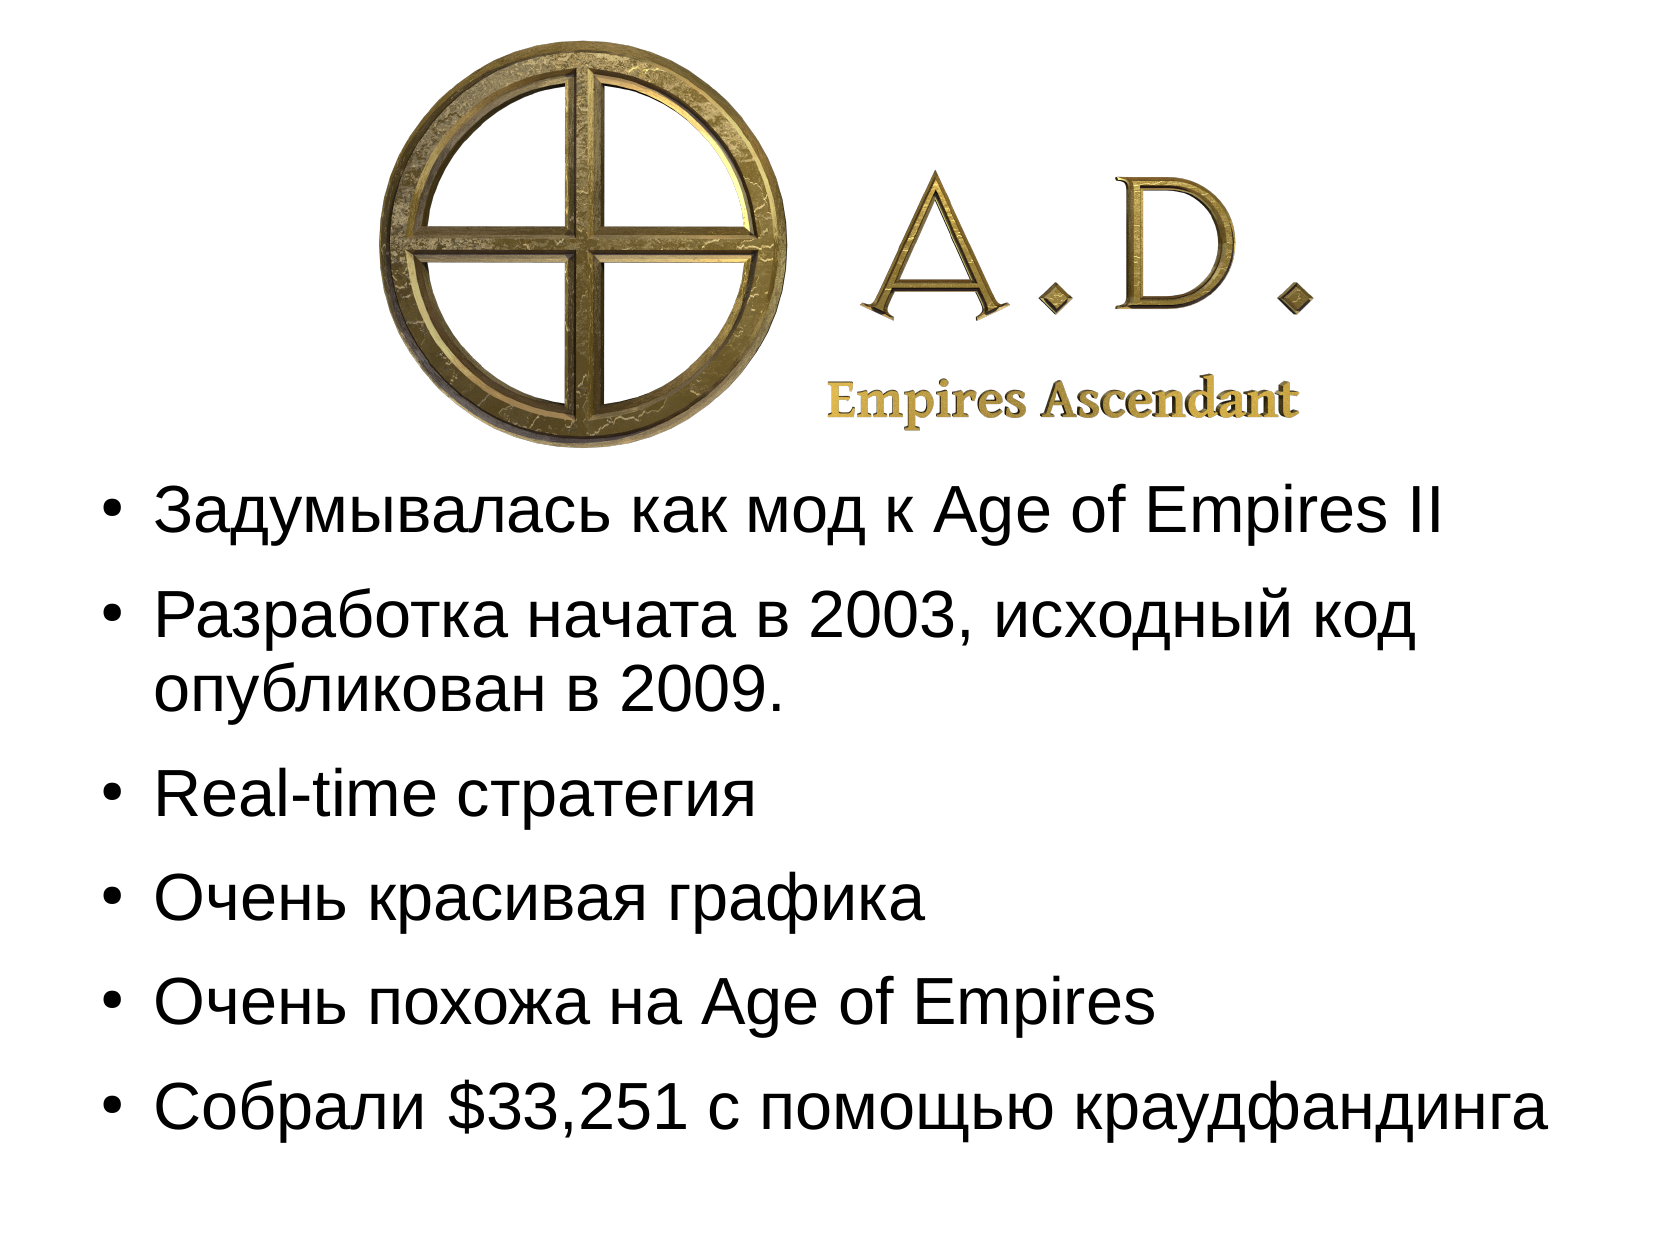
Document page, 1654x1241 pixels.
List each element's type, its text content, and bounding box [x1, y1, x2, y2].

picture [377, 38, 1316, 449]
list Задумывалась как мод к Age of Empires II Разработка начата в 2003, исходный код опубликован в 2009. Real-time стратегия Очень красивая графика Очень похожа на Age of Empires Собрали $33,251 с помощью краудфандинга [82, 472, 1571, 1170]
